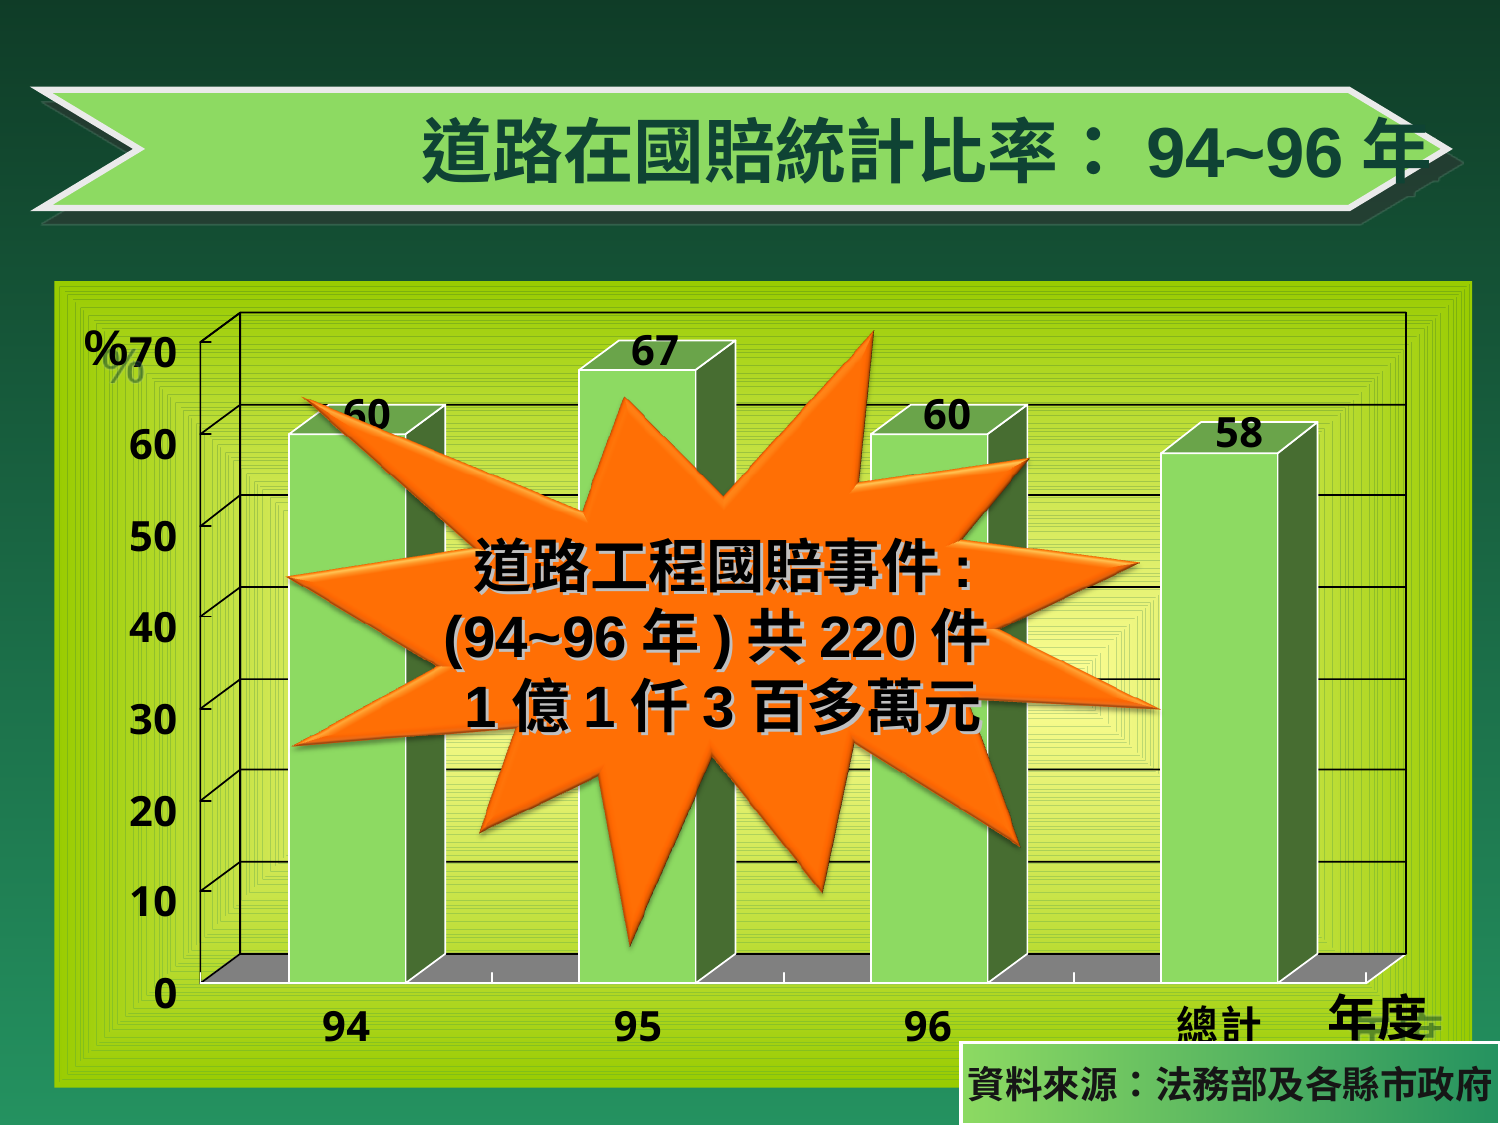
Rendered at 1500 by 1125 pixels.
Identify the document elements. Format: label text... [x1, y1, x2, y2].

picture [277, 325, 1169, 959]
text_box 道路在國賠統計比率：94~96年 [41, 89, 1408, 209]
text_box 年度 [1294, 957, 1461, 1042]
chart [54, 281, 1473, 1088]
text_box 道路在國賠統計比率：94~96年 [1405, 133, 1447, 160]
text_box 資料來源：法務部及各縣市政府 [960, 1042, 1500, 1125]
text_box 道路工程國賠事件:(94~96年)共220件1億1仟3百多萬元 [424, 521, 1022, 747]
text_box % [23, 286, 189, 405]
